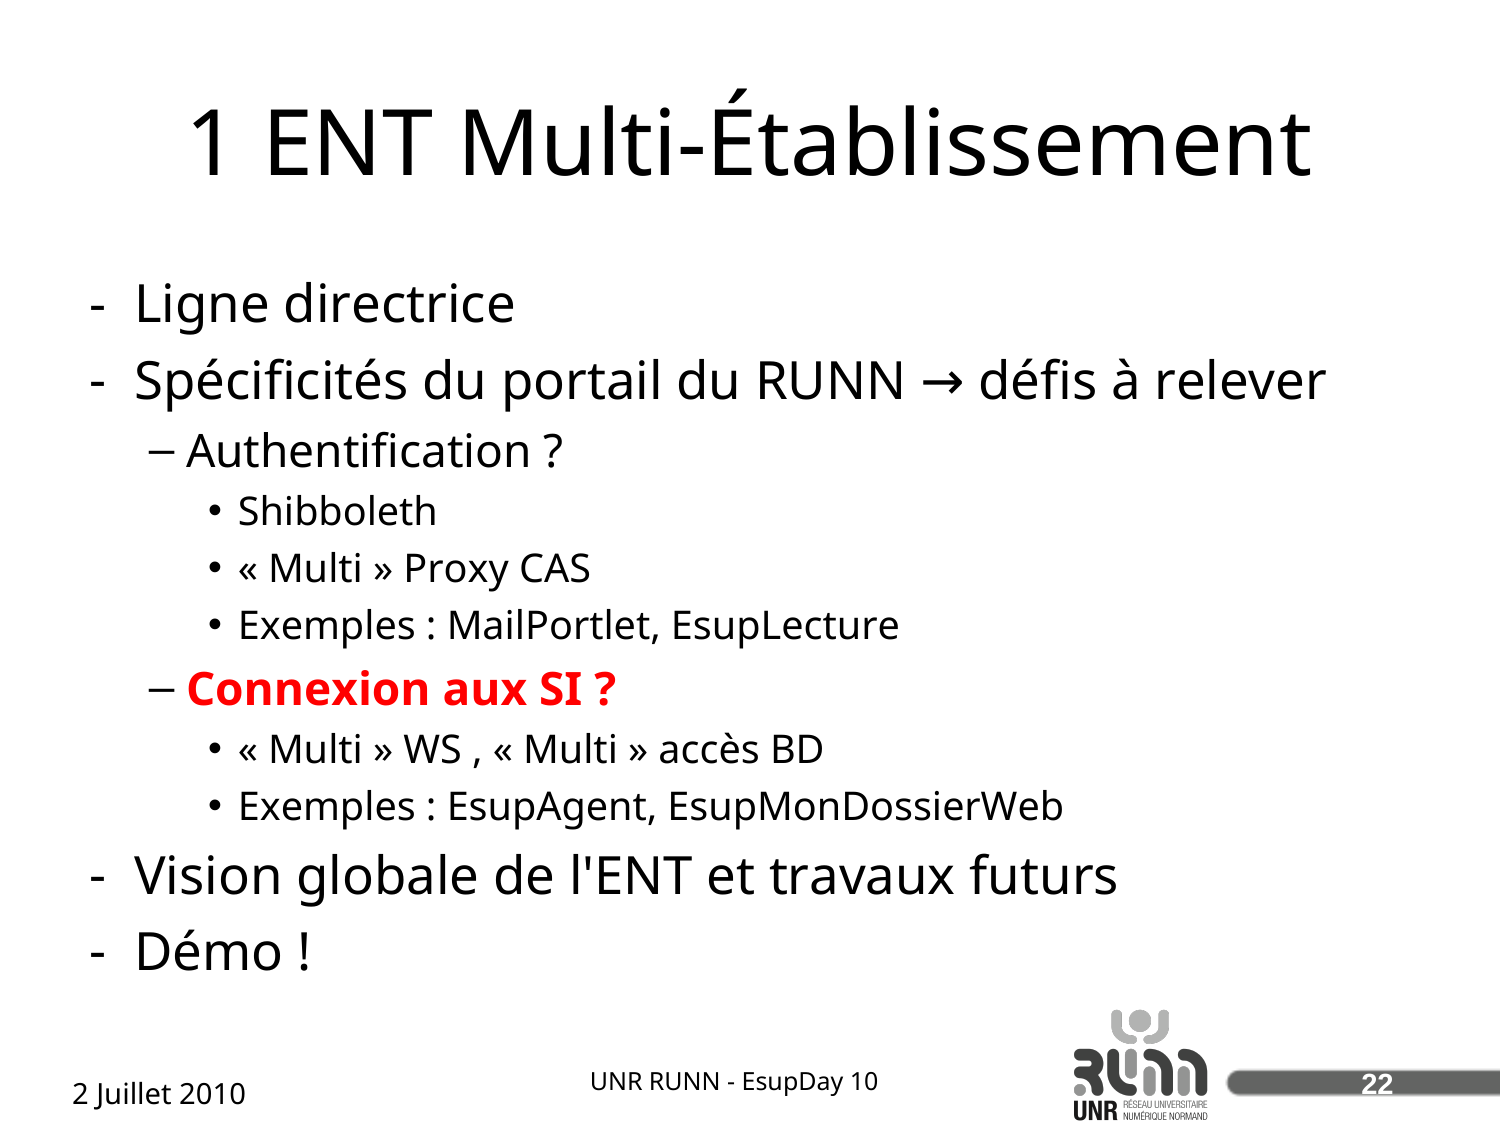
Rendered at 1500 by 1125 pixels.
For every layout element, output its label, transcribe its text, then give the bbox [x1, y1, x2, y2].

list Ligne directrice Spécificités du portail du RUNN → défis à relever Authentification ? Shibboleth « Multi » Proxy CAS Exemples : MailPortlet, EsupLecture Connexion aux SI ? « Multi » WS , « Multi » accès BD Exemples : EsupAgent, EsupMonDossierWeb Vision globale de l'ENT et travaux futurs Démo ! [75, 262, 1426, 1006]
picture [1220, 1065, 1500, 1103]
picture [1068, 1006, 1213, 1125]
title 1 ENT Multi-Établissement [75, 13, 1426, 262]
